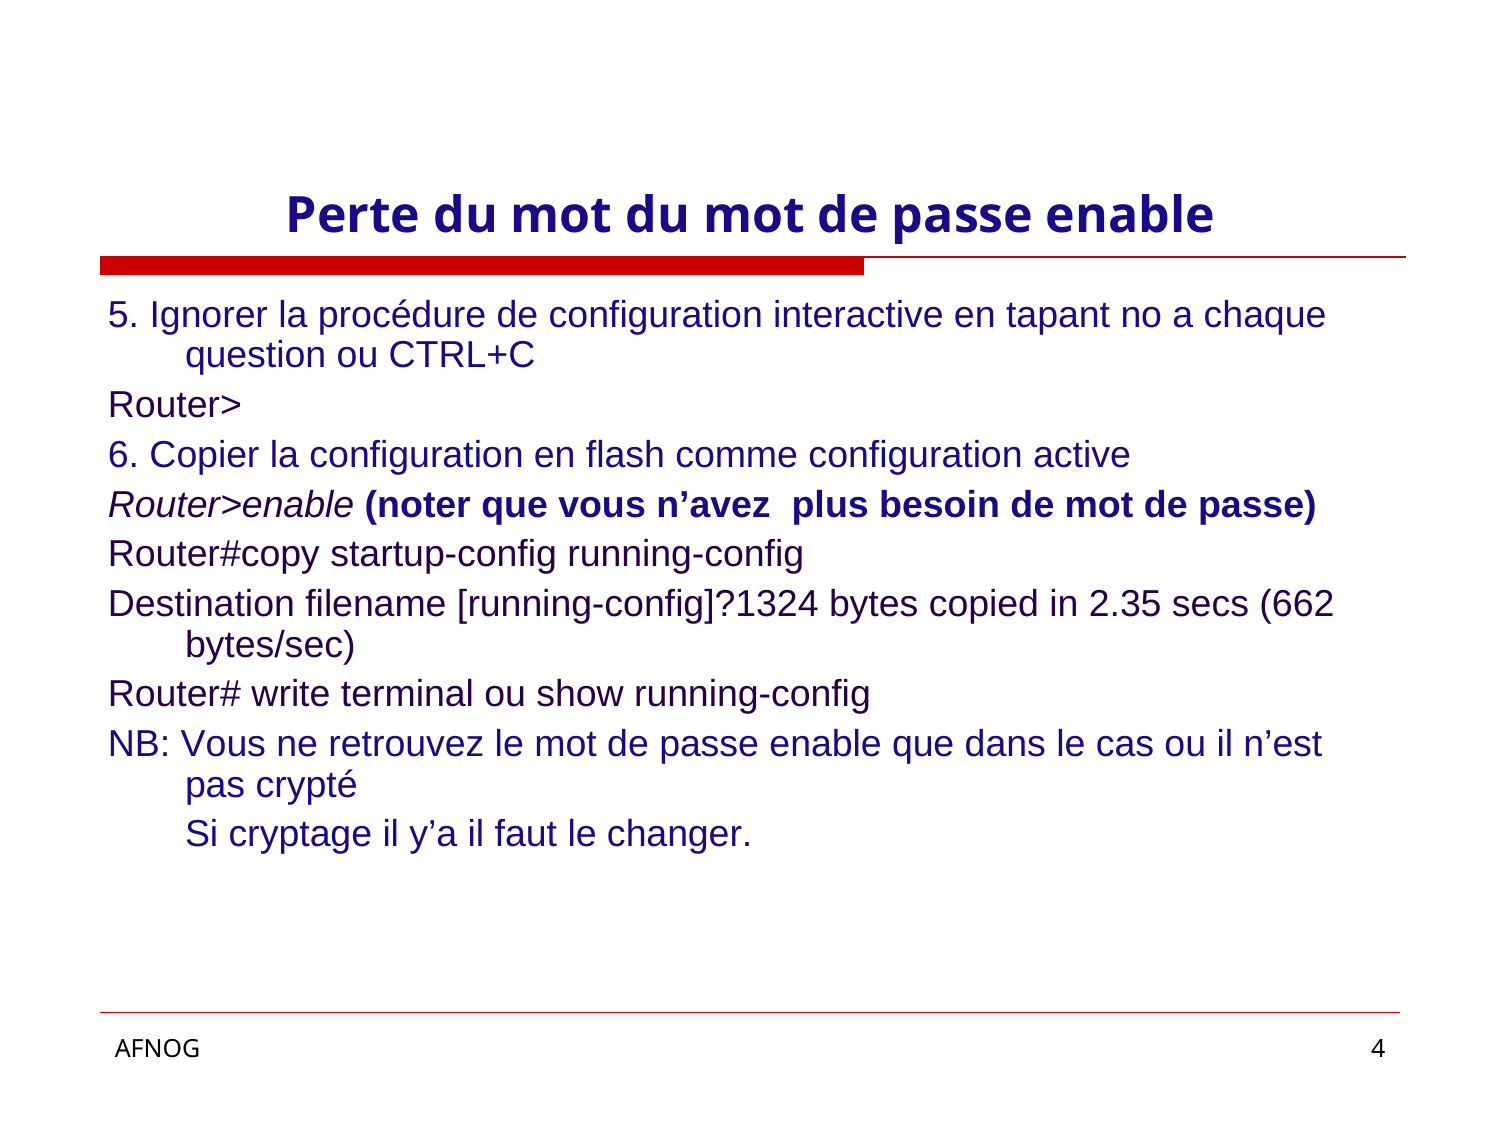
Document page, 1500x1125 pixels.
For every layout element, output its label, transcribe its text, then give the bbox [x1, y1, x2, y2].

title Perte du mot du mot de passe enable [94, 49, 1407, 250]
list 5. Ignorer la procédure de configuration interactive en tapant no a chaque question ou CTRL+C Router> 6. Copier la configuration en flash comme configuration active Router>enable (noter que vous n’avez plus besoin de mot de passe) Router#copy startup-config running-config Destination filename [running-config]?1324 bytes copied in 2.35 secs (662 bytes/sec) Router# write terminal ou show running-config NB: Vous ne retrouvez le mot de passe enable que dans le cas ou il n’est pas crypté Si cryptage il y’a il faut le changer. [92, 287, 1406, 988]
text_box AFNOG [99, 1024, 426, 1103]
text_box <number> [1074, 1024, 1401, 1103]
